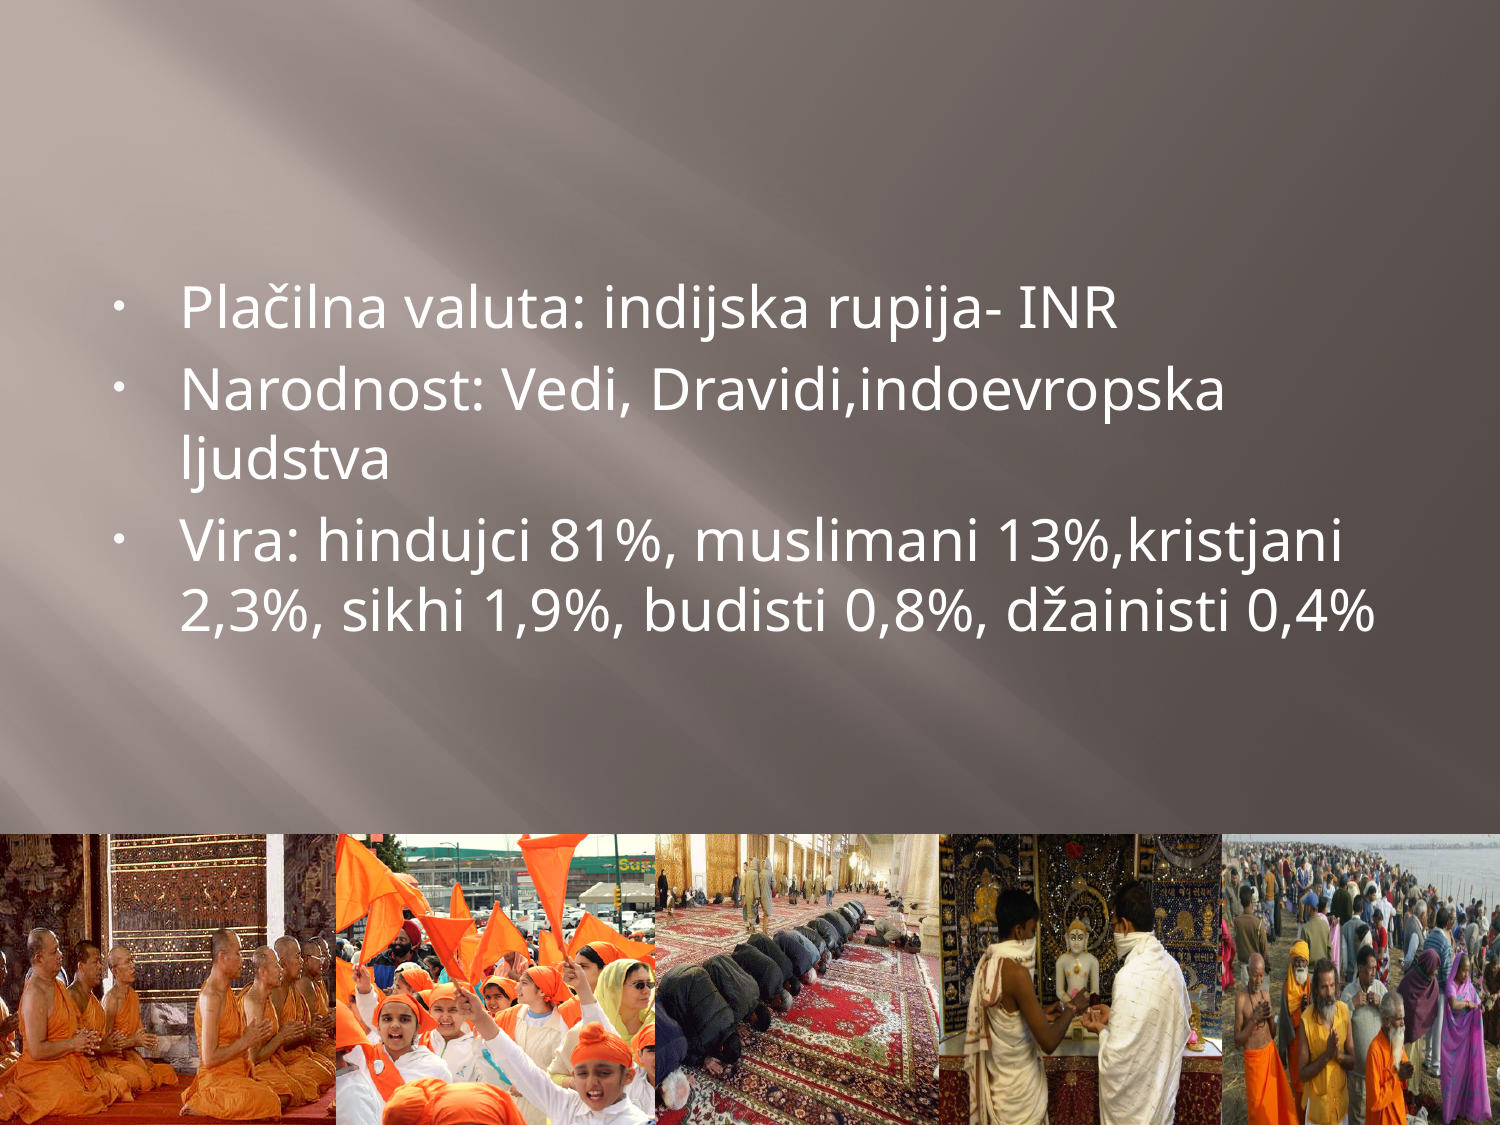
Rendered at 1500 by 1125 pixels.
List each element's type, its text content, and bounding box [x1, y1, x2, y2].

picture [0, 0, 1500, 1125]
list Plačilna valuta: indijska rupija- INR Narodnost: Vedi, Dravidi,indoevropska ljudstva Vira: hindujci 81%, muslimani 13%,kristjani 2,3%, sikhi 1,9%, budisti 0,8%, džainisti 0,4% [75, 262, 1425, 834]
